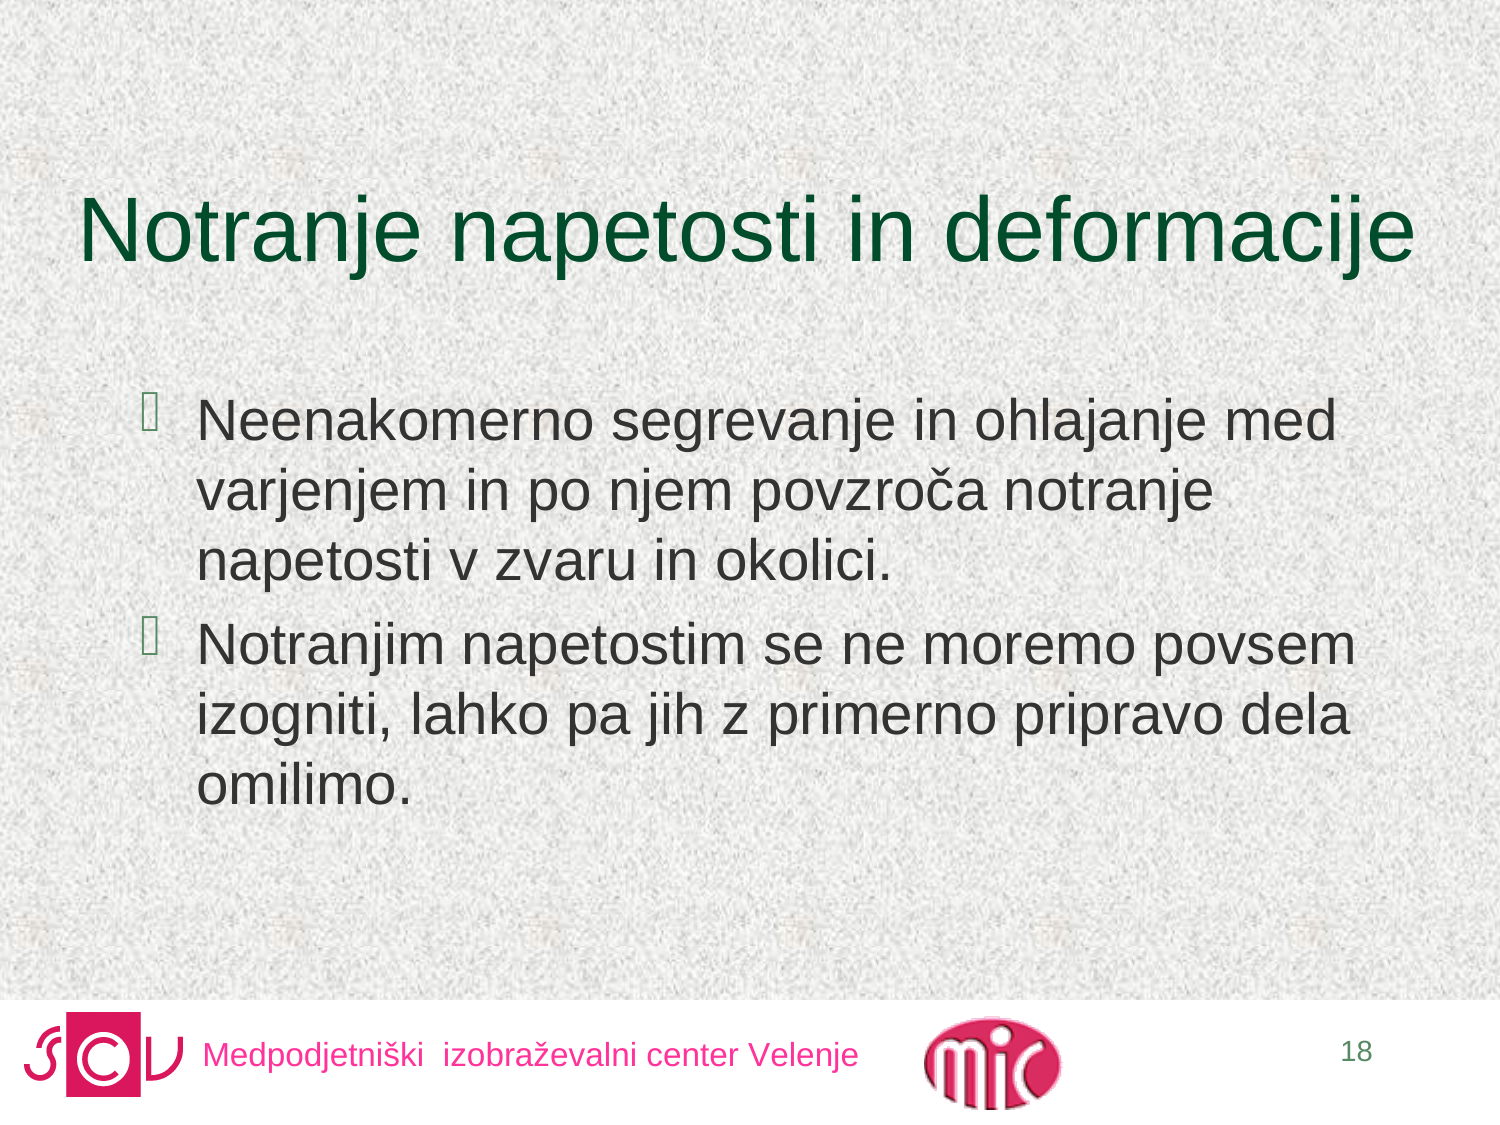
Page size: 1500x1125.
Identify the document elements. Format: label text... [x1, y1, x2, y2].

text_box <number> [1074, 1025, 1388, 1101]
title Notranje napetosti in deformacije [62, 149, 1463, 301]
picture [24, 1012, 183, 1097]
picture [924, 1012, 1063, 1110]
list Neenakomerno segrevanje in ohlajanje med varjenjem in po njem povzroča notranje napetosti v zvaru in okolici. Notranjim napetostim se ne moremo povsem izogniti, lahko pa jih z primerno pripravo dela omilimo. [125, 374, 1401, 925]
picture [0, 0, 1500, 999]
